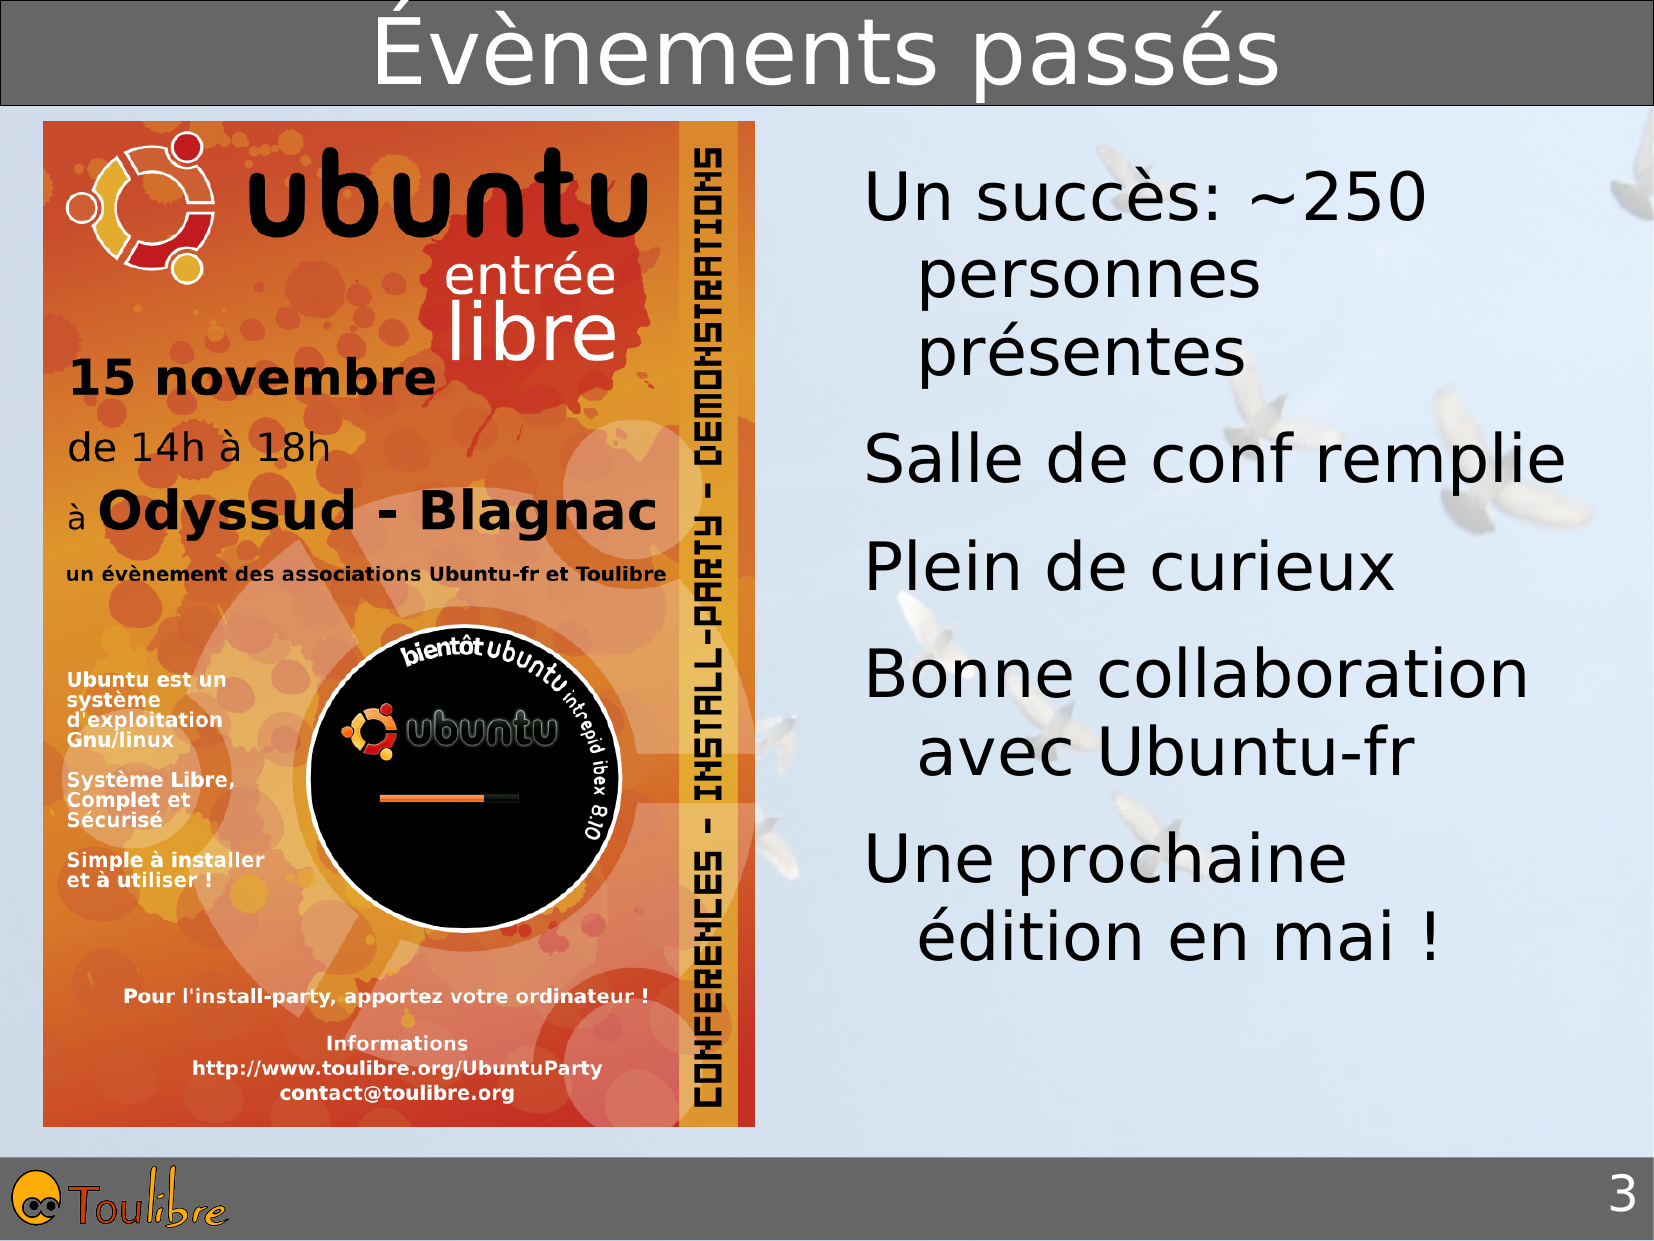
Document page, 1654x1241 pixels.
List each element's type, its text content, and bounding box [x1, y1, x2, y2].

picture [11, 1165, 229, 1228]
list Un succès: ~250 personnes présentes Salle de conf remplie Plein de curieux Bonne collaboration avec Ubuntu-fr Une prochaine édition en mai ! [845, 158, 1588, 1106]
picture [43, 121, 755, 1127]
title Évènements passés [0, 0, 1654, 107]
